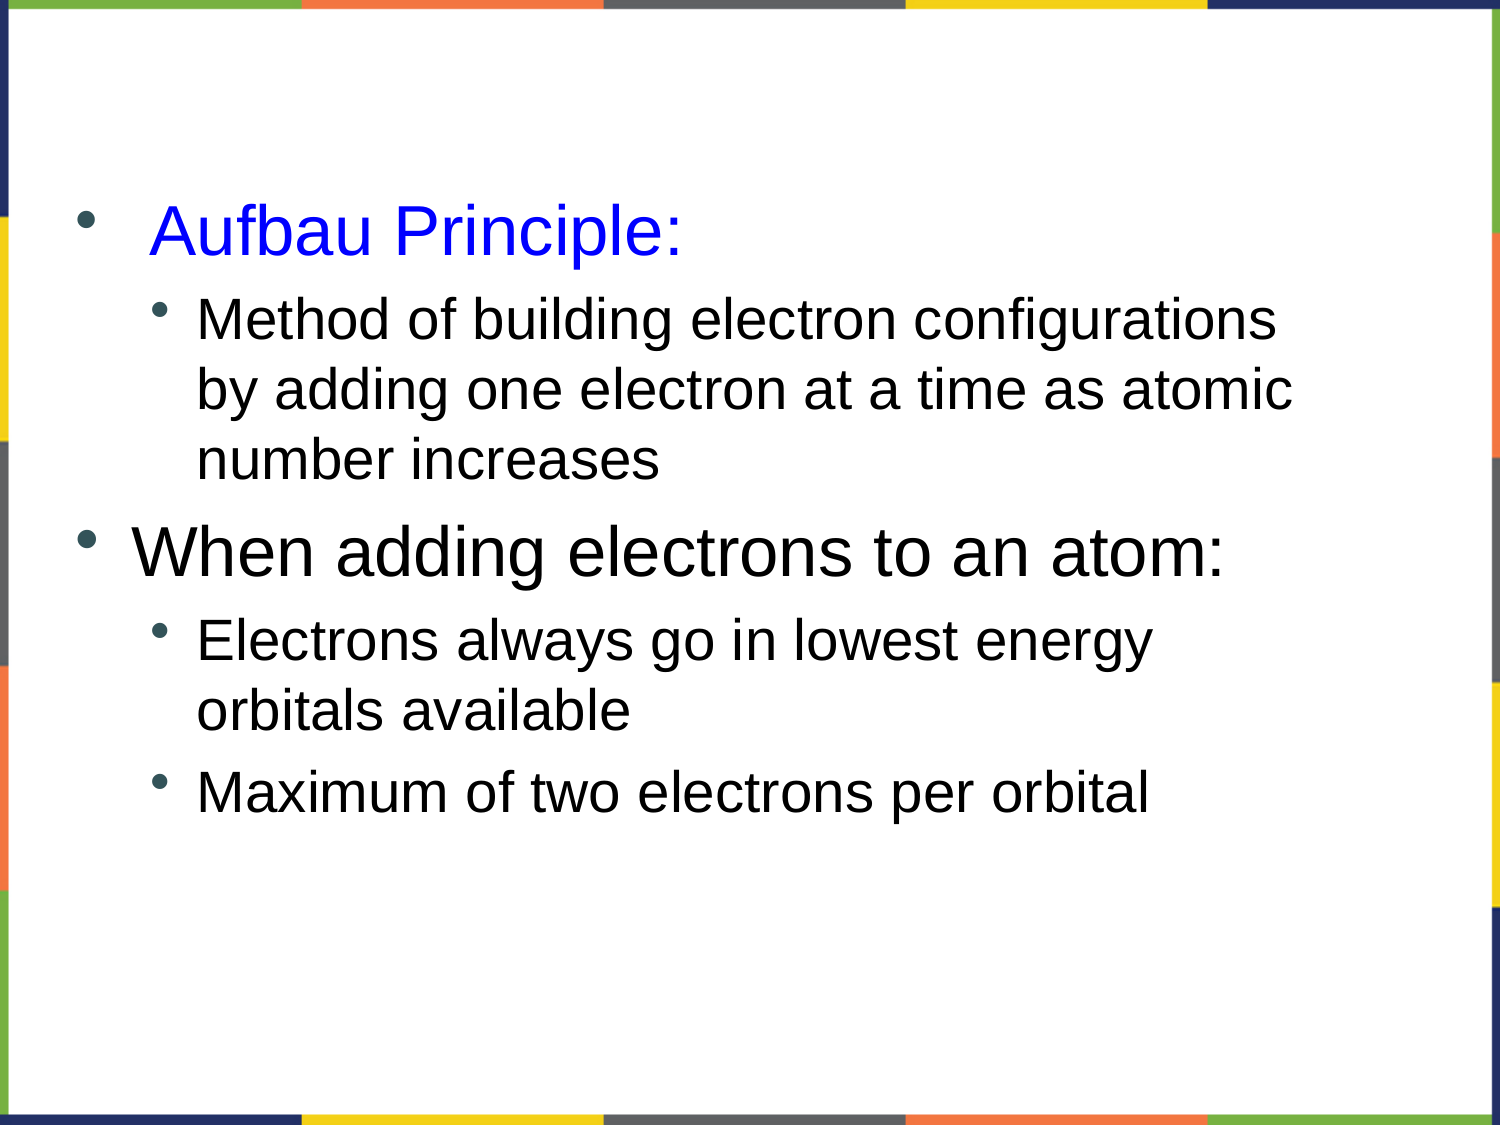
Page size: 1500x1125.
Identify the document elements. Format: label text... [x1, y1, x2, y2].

list Aufbau Principle: Method of building electron configurations by adding one electron at a time as atomic number increases When adding electrons to an atom: Electrons always go in lowest energy orbitals available Maximum of two electrons per orbital [60, 177, 1336, 841]
picture [0, 0, 1500, 1125]
